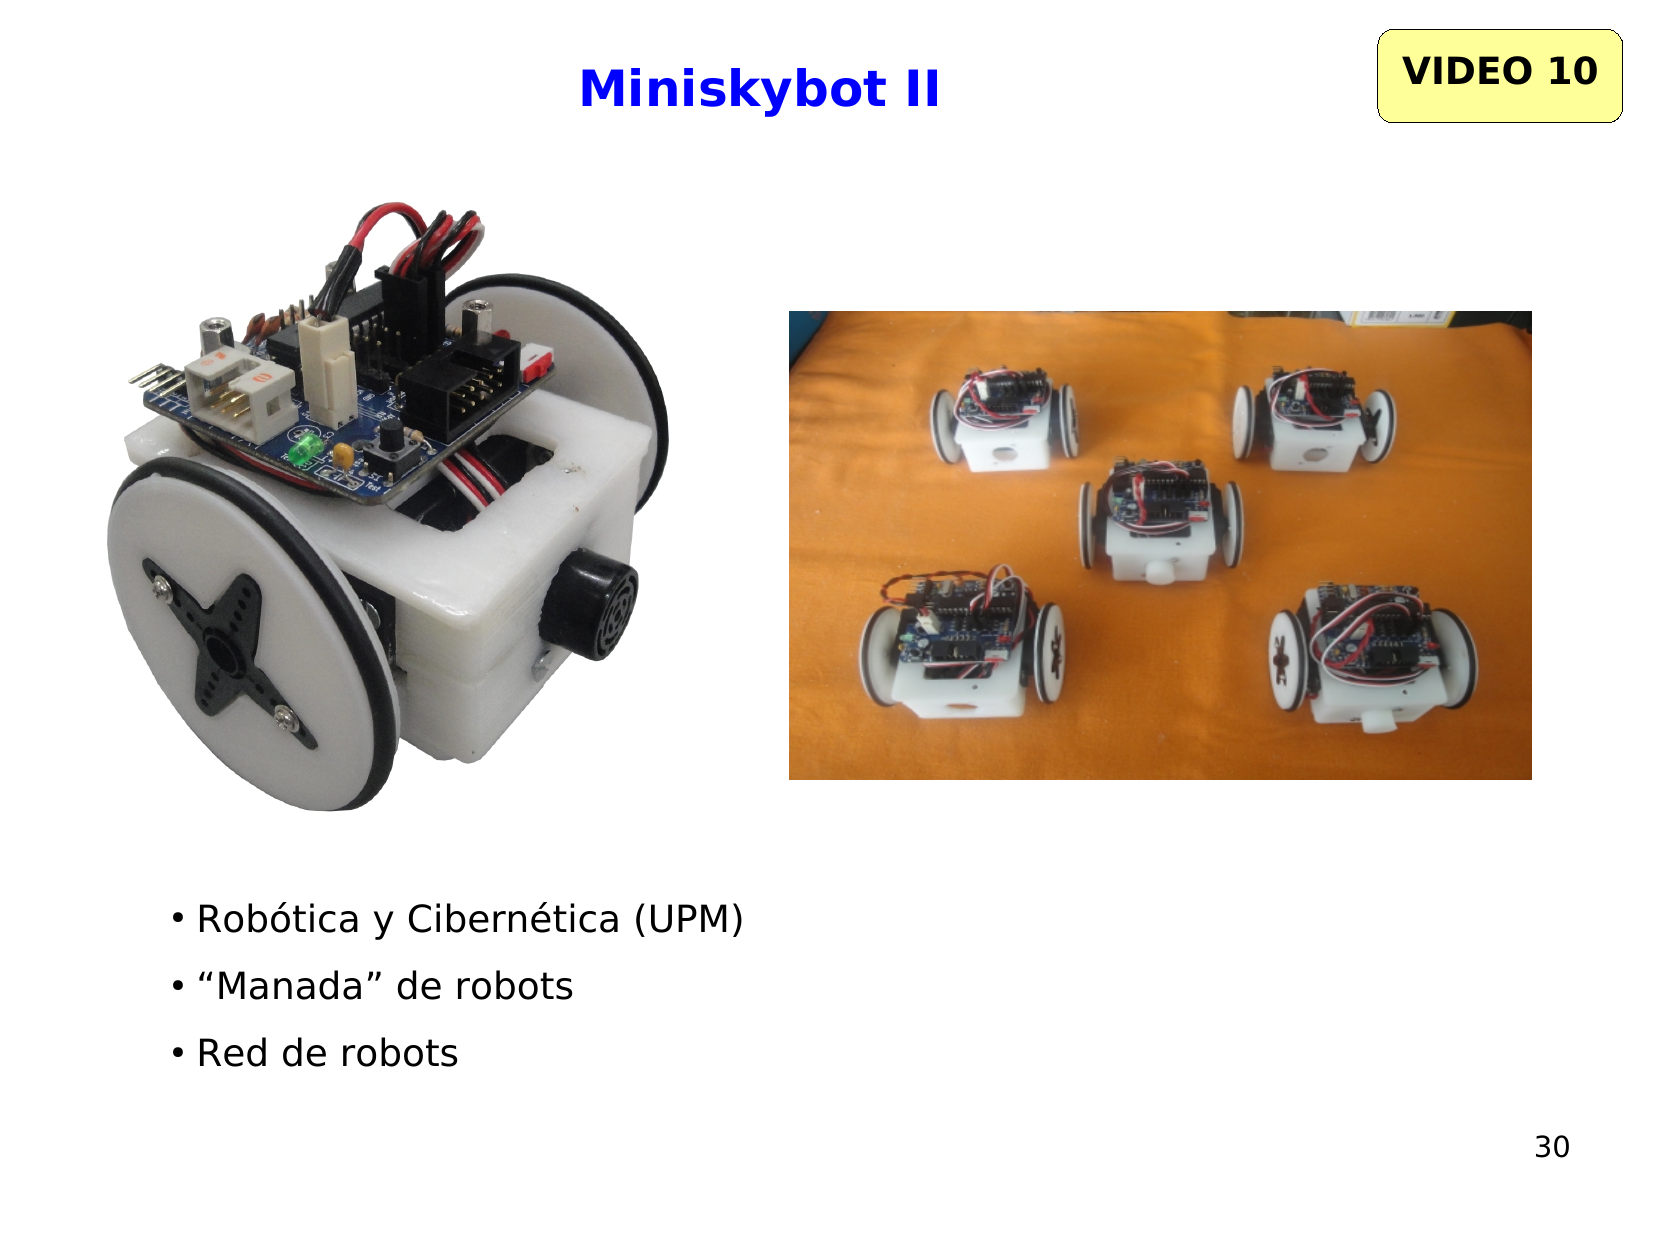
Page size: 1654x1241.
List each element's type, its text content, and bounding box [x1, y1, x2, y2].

text_box Robótica y Cibernética (UPM) “Manada” de robots Red de robots [156, 889, 900, 1083]
text_box [1378, 29, 1623, 42]
text_box Miniskybot II [563, 52, 1166, 126]
picture [789, 311, 1532, 780]
text_box VIDEO 10 [1374, 42, 1623, 106]
text_box [1377, 106, 1623, 123]
picture [85, 184, 695, 842]
